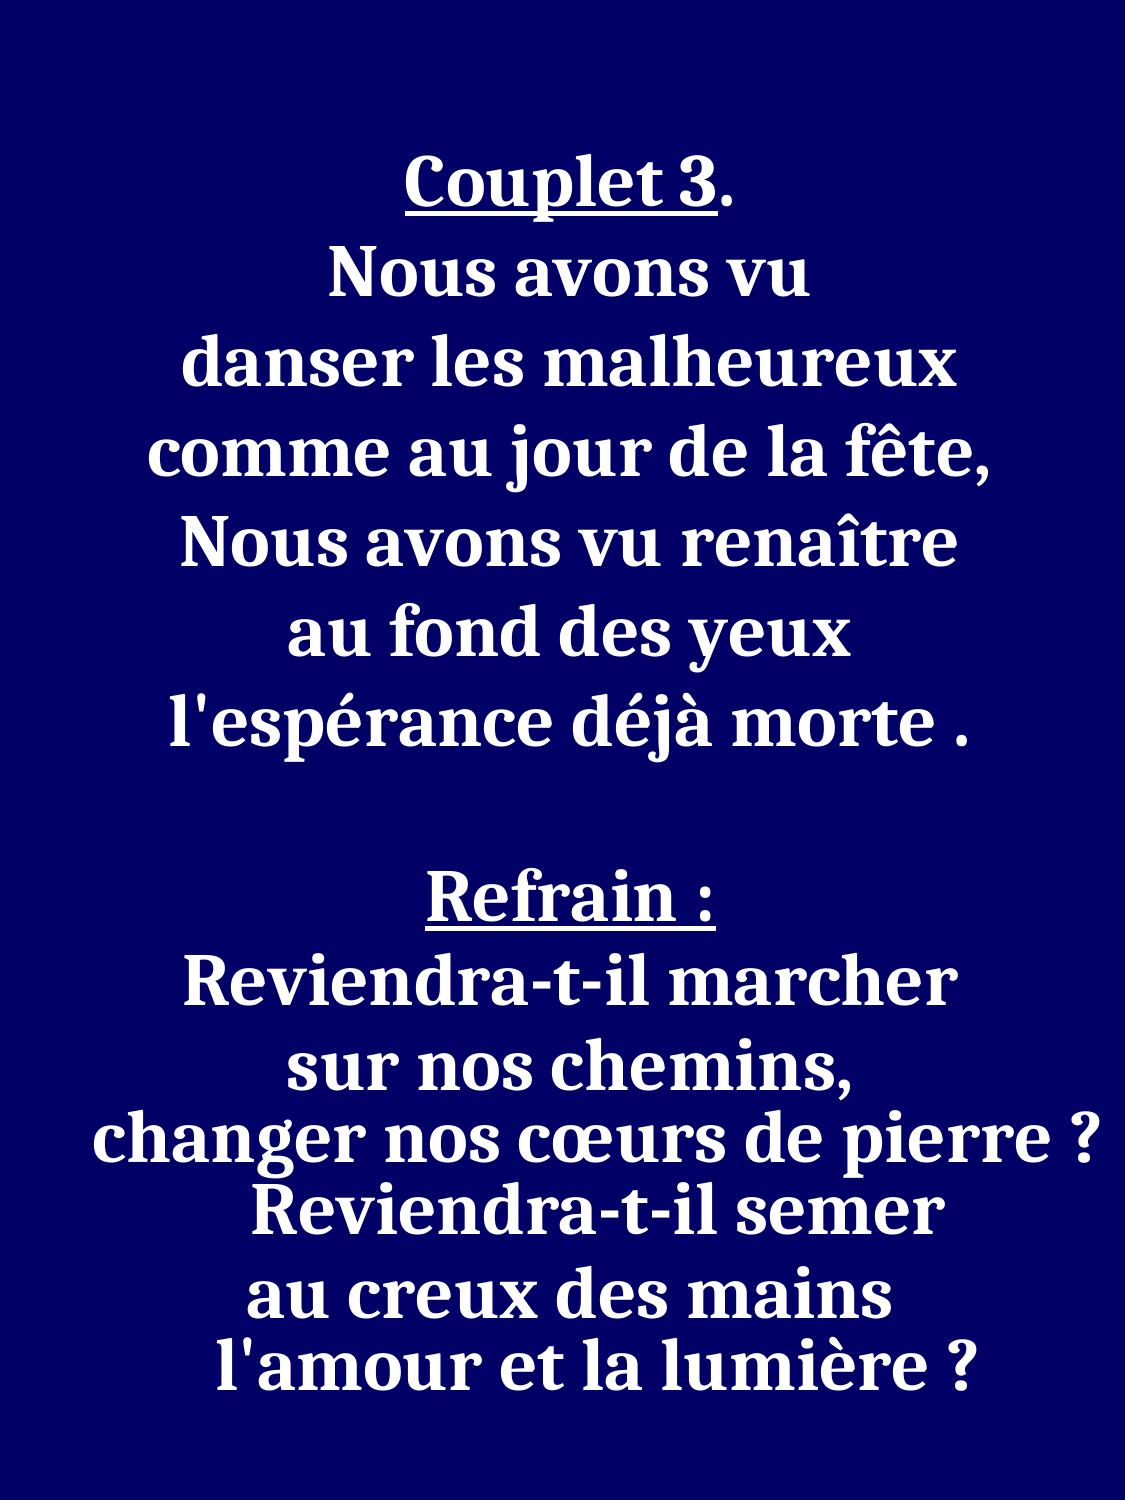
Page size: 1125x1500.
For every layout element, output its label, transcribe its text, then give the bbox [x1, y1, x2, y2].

text_box Couplet 3. Nous avons vu danser les malheureux comme au jour de la fête, Nous avons vu renaître au fond des yeux l'espérance déjà morte . Refrain : Reviendra-t-il marcher sur nos chemins, changer nos cœurs de pierre ? Reviendra-t-il semer au creux des mains l'amour et la lumière ? [21, 123, 1119, 1413]
